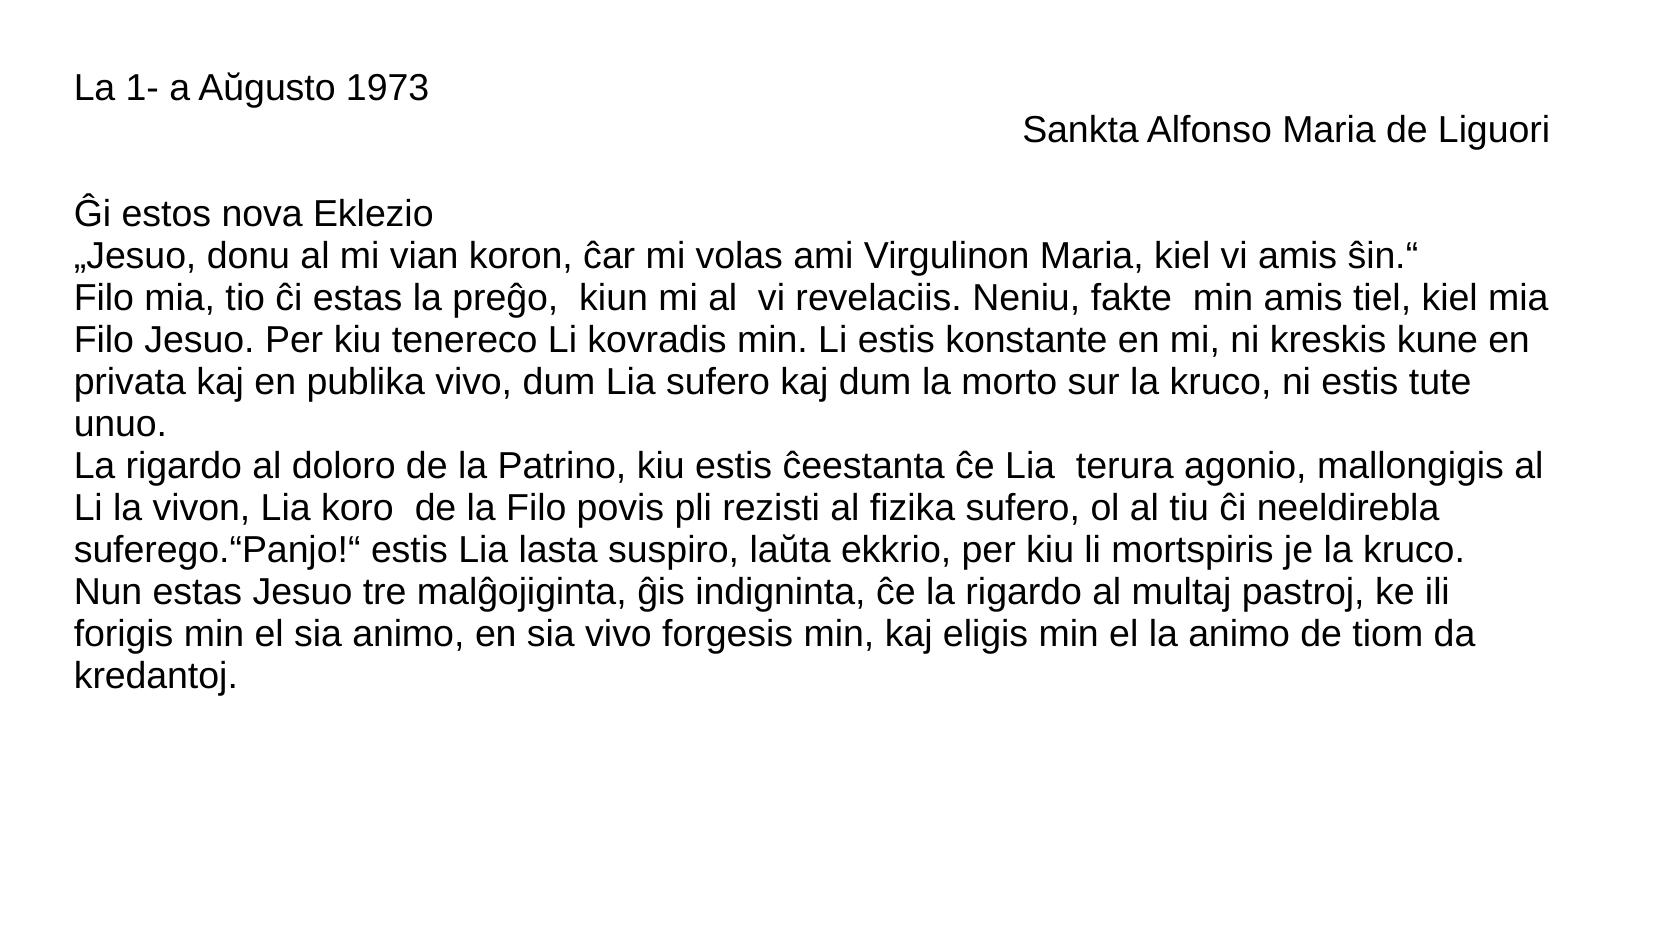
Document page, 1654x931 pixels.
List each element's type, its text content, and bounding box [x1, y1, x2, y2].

text_box La 1- a Aŭgusto 1973 Sankta Alfonso Maria de Liguori Ĝi estos nova Eklezio „Jesuo, donu al mi vian koron, ĉar mi volas ami Virgulinon Maria, kiel vi amis ŝin.“ Filo mia, tio ĉi estas la preĝo, kiun mi al vi revelaciis. Neniu, fakte min amis tiel, kiel mia Filo Jesuo. Per kiu tenereco Li kovradis min. Li estis konstante en mi, ni kreskis kune en privata kaj en publika vivo, dum Lia sufero kaj dum la morto sur la kruco, ni estis tute unuo. La rigardo al doloro de la Patrino, kiu estis ĉeestanta ĉe Lia terura agonio, mallongigis al Li la vivon, Lia koro de la Filo povis pli rezisti al fizika sufero, ol al tiu ĉi neeldirebla suferego.“Panjo!“ estis Lia lasta suspiro, laŭta ekkrio, per kiu li mortspiris je la kruco. Nun estas Jesuo tre malĝojiginta, ĝis indigninta, ĉe la rigardo al multaj pastroj, ke ili forigis min el sia animo, en sia vivo forgesis min, kaj eligis min el la animo de tiom da kredantoj. [59, 59, 1565, 857]
